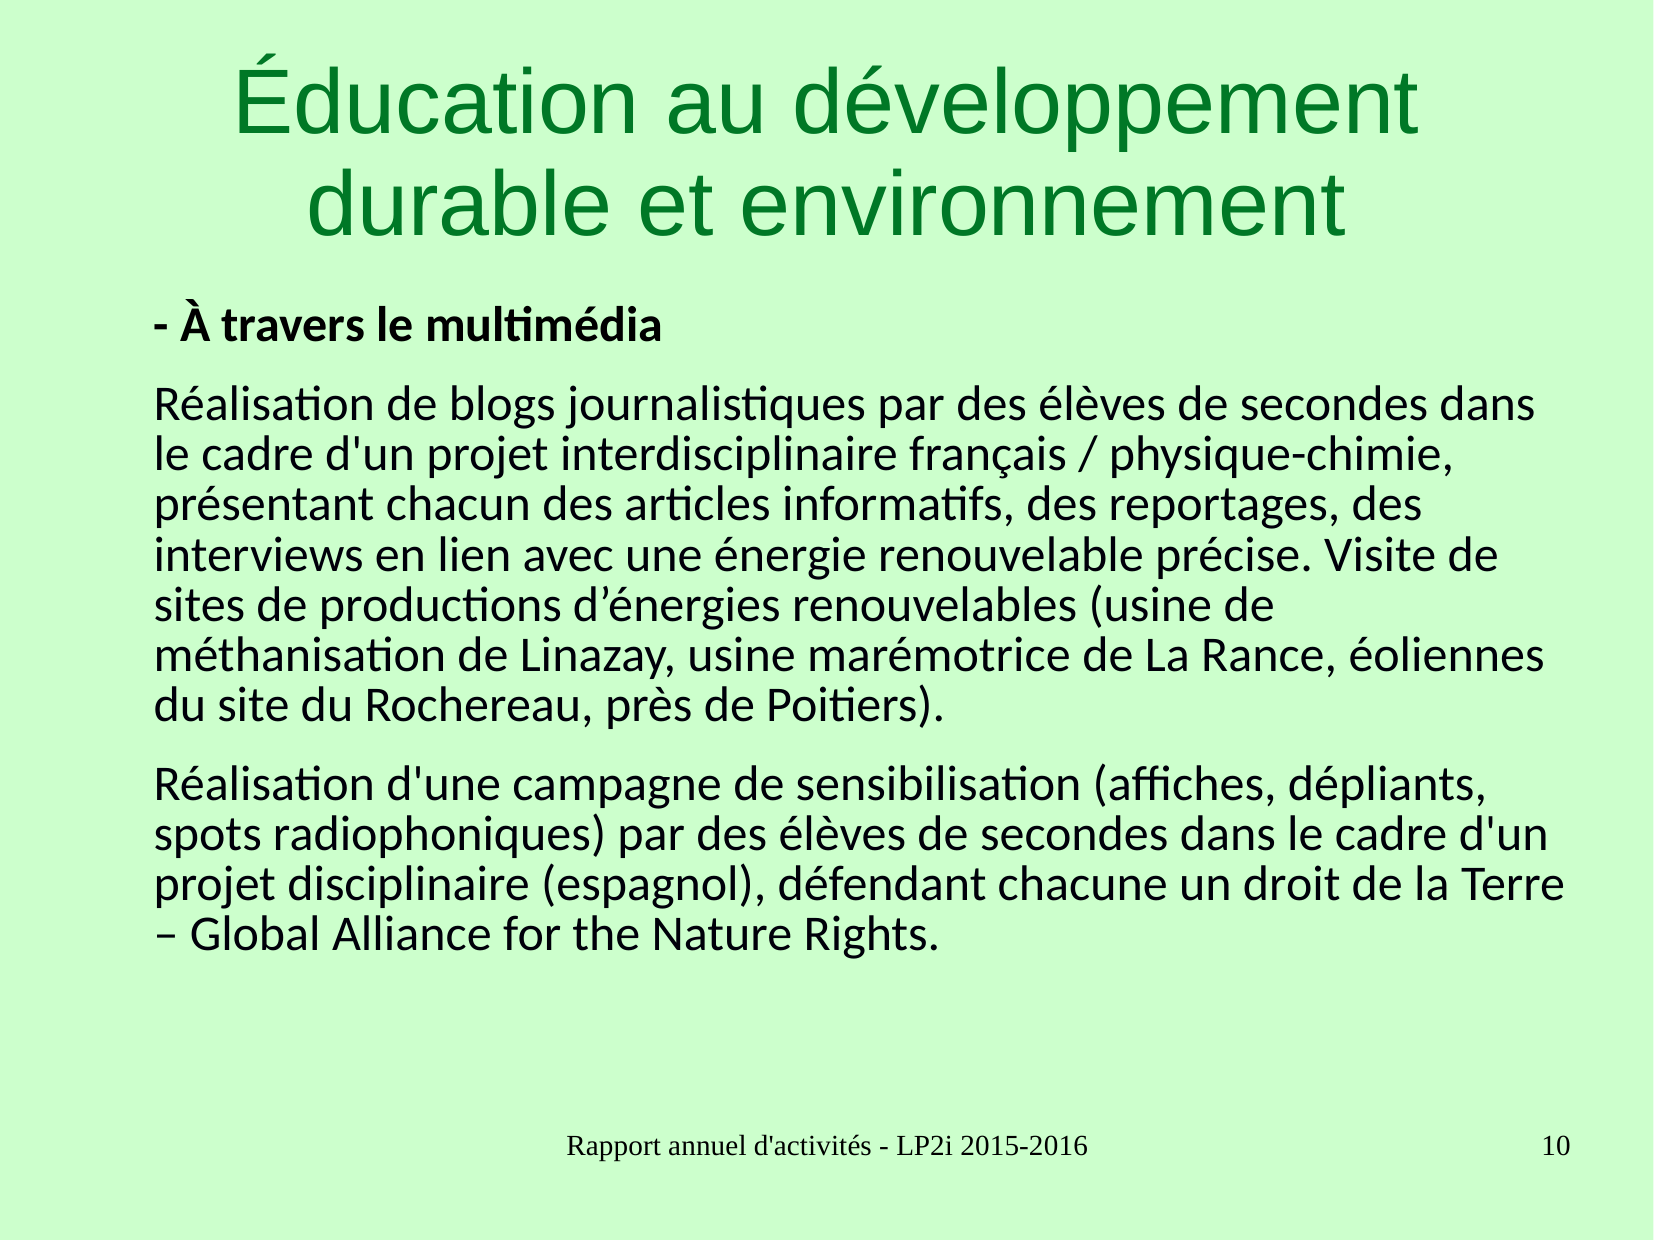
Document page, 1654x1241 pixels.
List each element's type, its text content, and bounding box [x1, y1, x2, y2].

title Éducation au développement durable et environnement [82, 49, 1571, 224]
list - À travers le multimédia Réalisation de blogs journalistiques par des élèves de secondes dans le cadre d'un projet interdisciplinaire français / physique-chimie, présentant chacun des articles informatifs, des reportages, des interviews en lien avec une énergie renouvelable précise. Visite de sites de productions d’énergies renouvelables (usine de méthanisation de Linazay, usine marémotrice de La Rance, éoliennes du site du Rochereau, près de Poitiers). Réalisation d'une campagne de sensibilisation (affiches, dépliants, spots radiophoniques) par des élèves de secondes dans le cadre d'un projet disciplinaire (espagnol), défendant chacune un droit de la Terre – Global Alliance for the Nature Rights. [82, 224, 1571, 1134]
